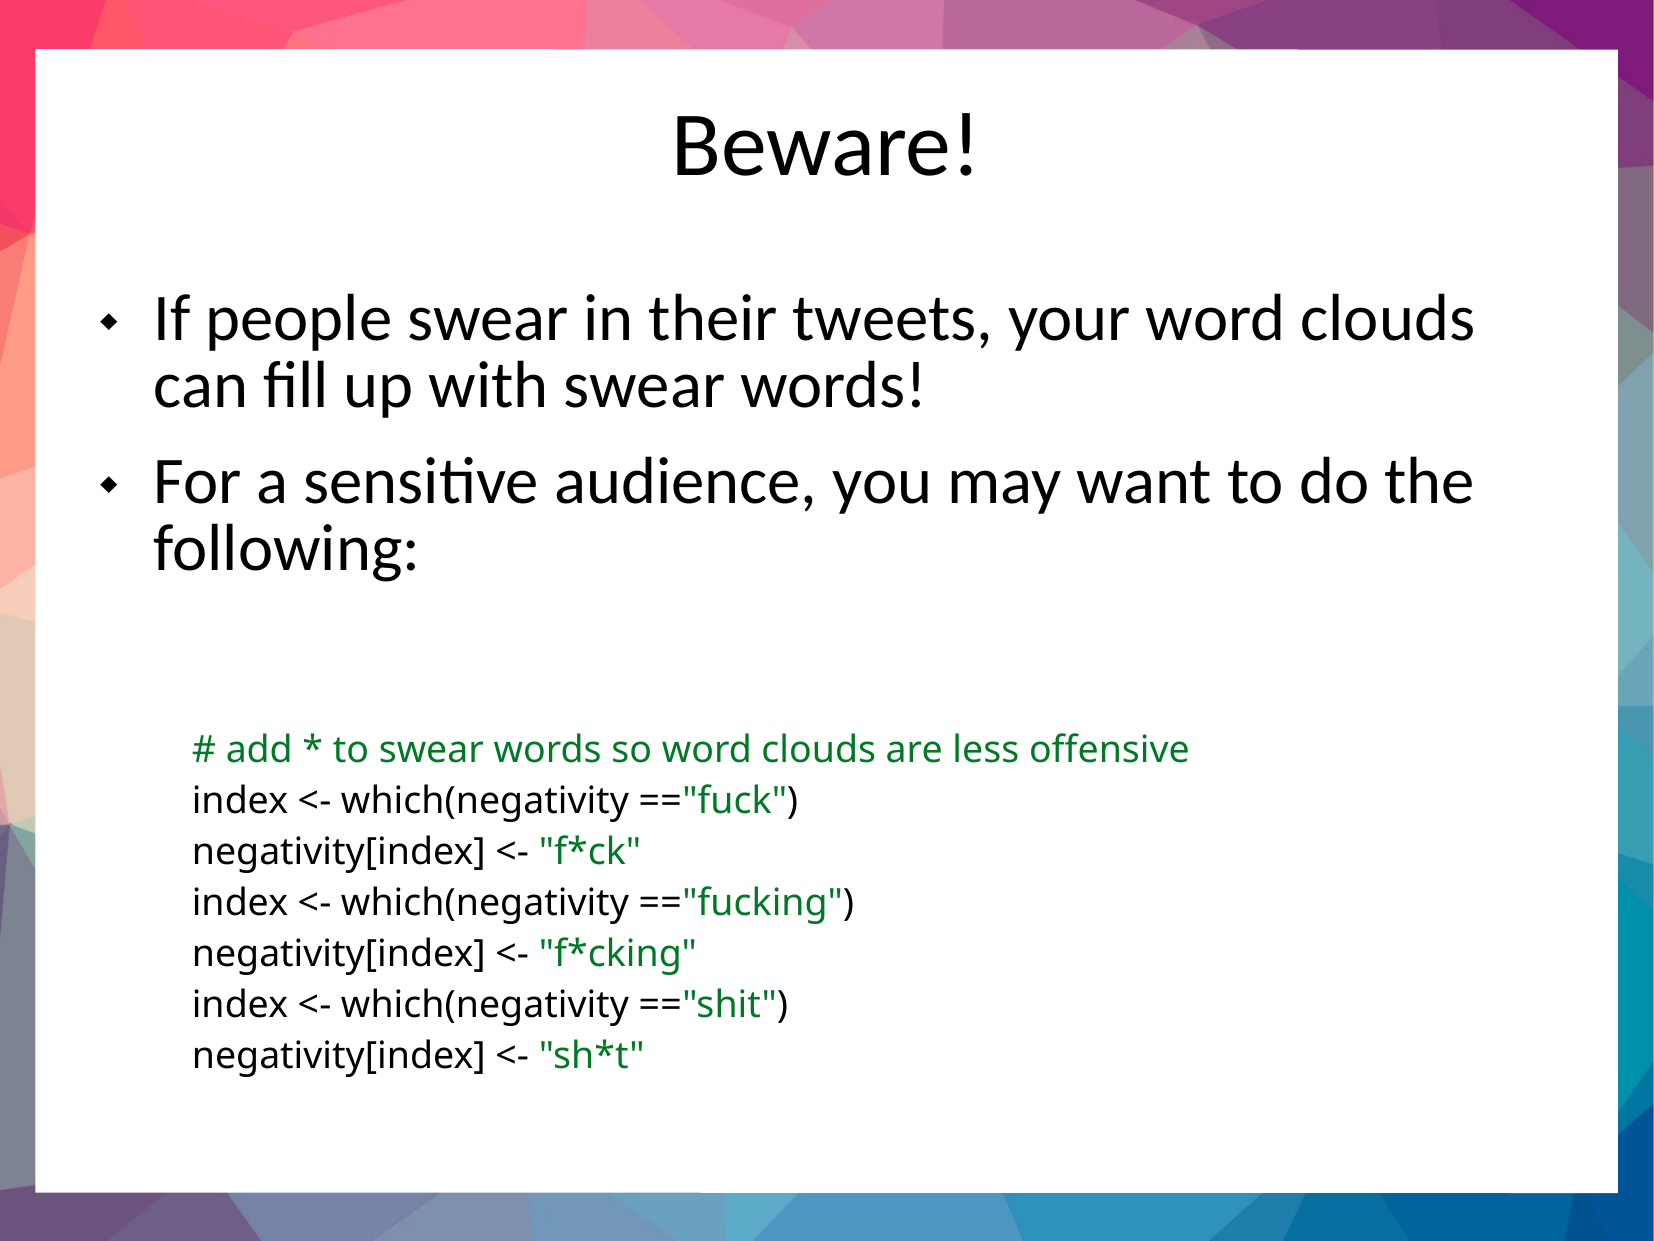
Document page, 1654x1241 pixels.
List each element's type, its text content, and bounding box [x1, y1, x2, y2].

list If people swear in their tweets, your word clouds can fill up with swear words! For a sensitive audience, you may want to do the following: [82, 290, 1571, 1010]
picture [0, 0, 1654, 1241]
title Beware! [82, 49, 1571, 257]
picture [1385, 1106, 1654, 1241]
text_box # add * to swear words so word clouds are less offensive index <- which(negativity =="fuck") negativity[index] <- "f*ck" index <- which(negativity =="fucking") negativity[index] <- "f*cking" index <- which(negativity =="shit") negativity[index] <- "sh*t" [177, 715, 1536, 1028]
